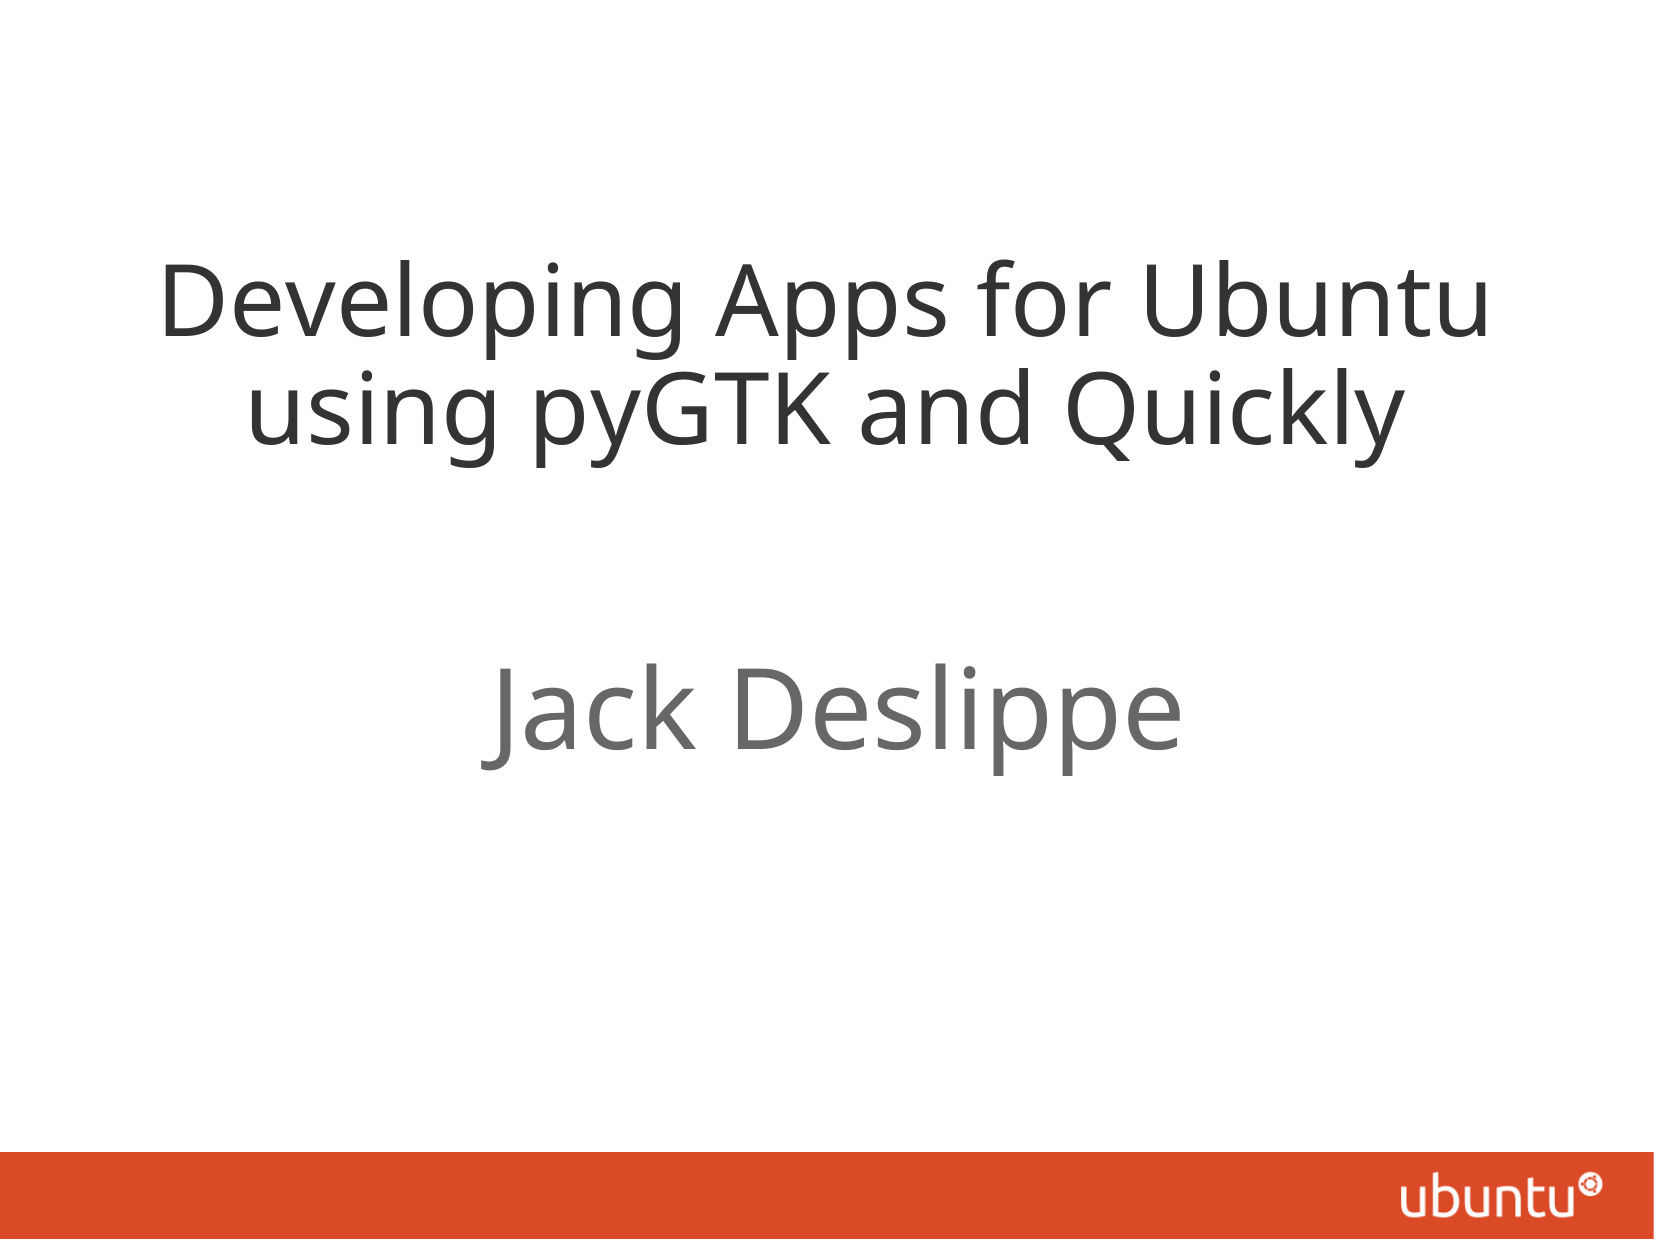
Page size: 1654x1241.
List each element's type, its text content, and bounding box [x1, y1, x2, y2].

title Developing Apps for Ubuntu using pyGTK and Quickly [56, 121, 1596, 596]
subtitle Jack Deslippe [82, 302, 1595, 1107]
picture [0, 1152, 1654, 1239]
